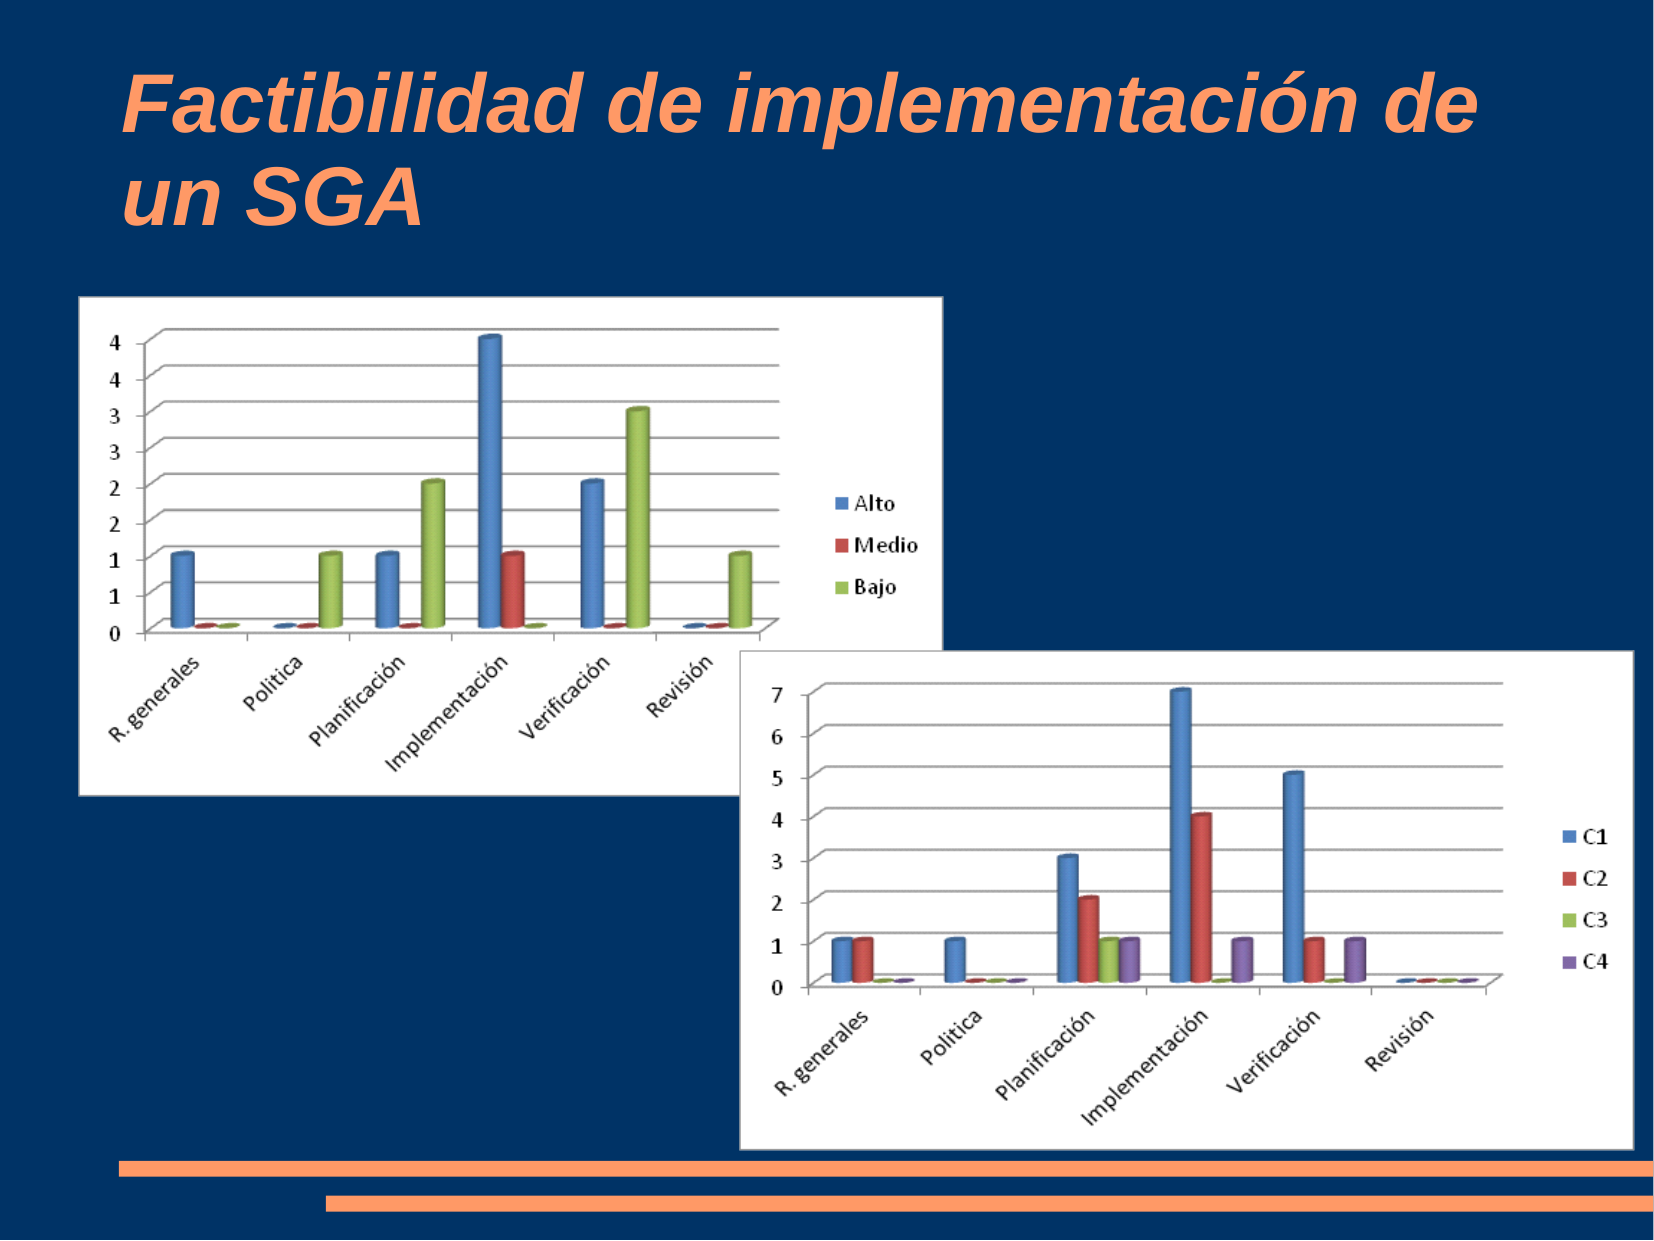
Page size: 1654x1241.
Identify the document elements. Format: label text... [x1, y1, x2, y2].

title Factibilidad de implementación de un SGA [121, 46, 1534, 254]
picture [77, 295, 1636, 1152]
